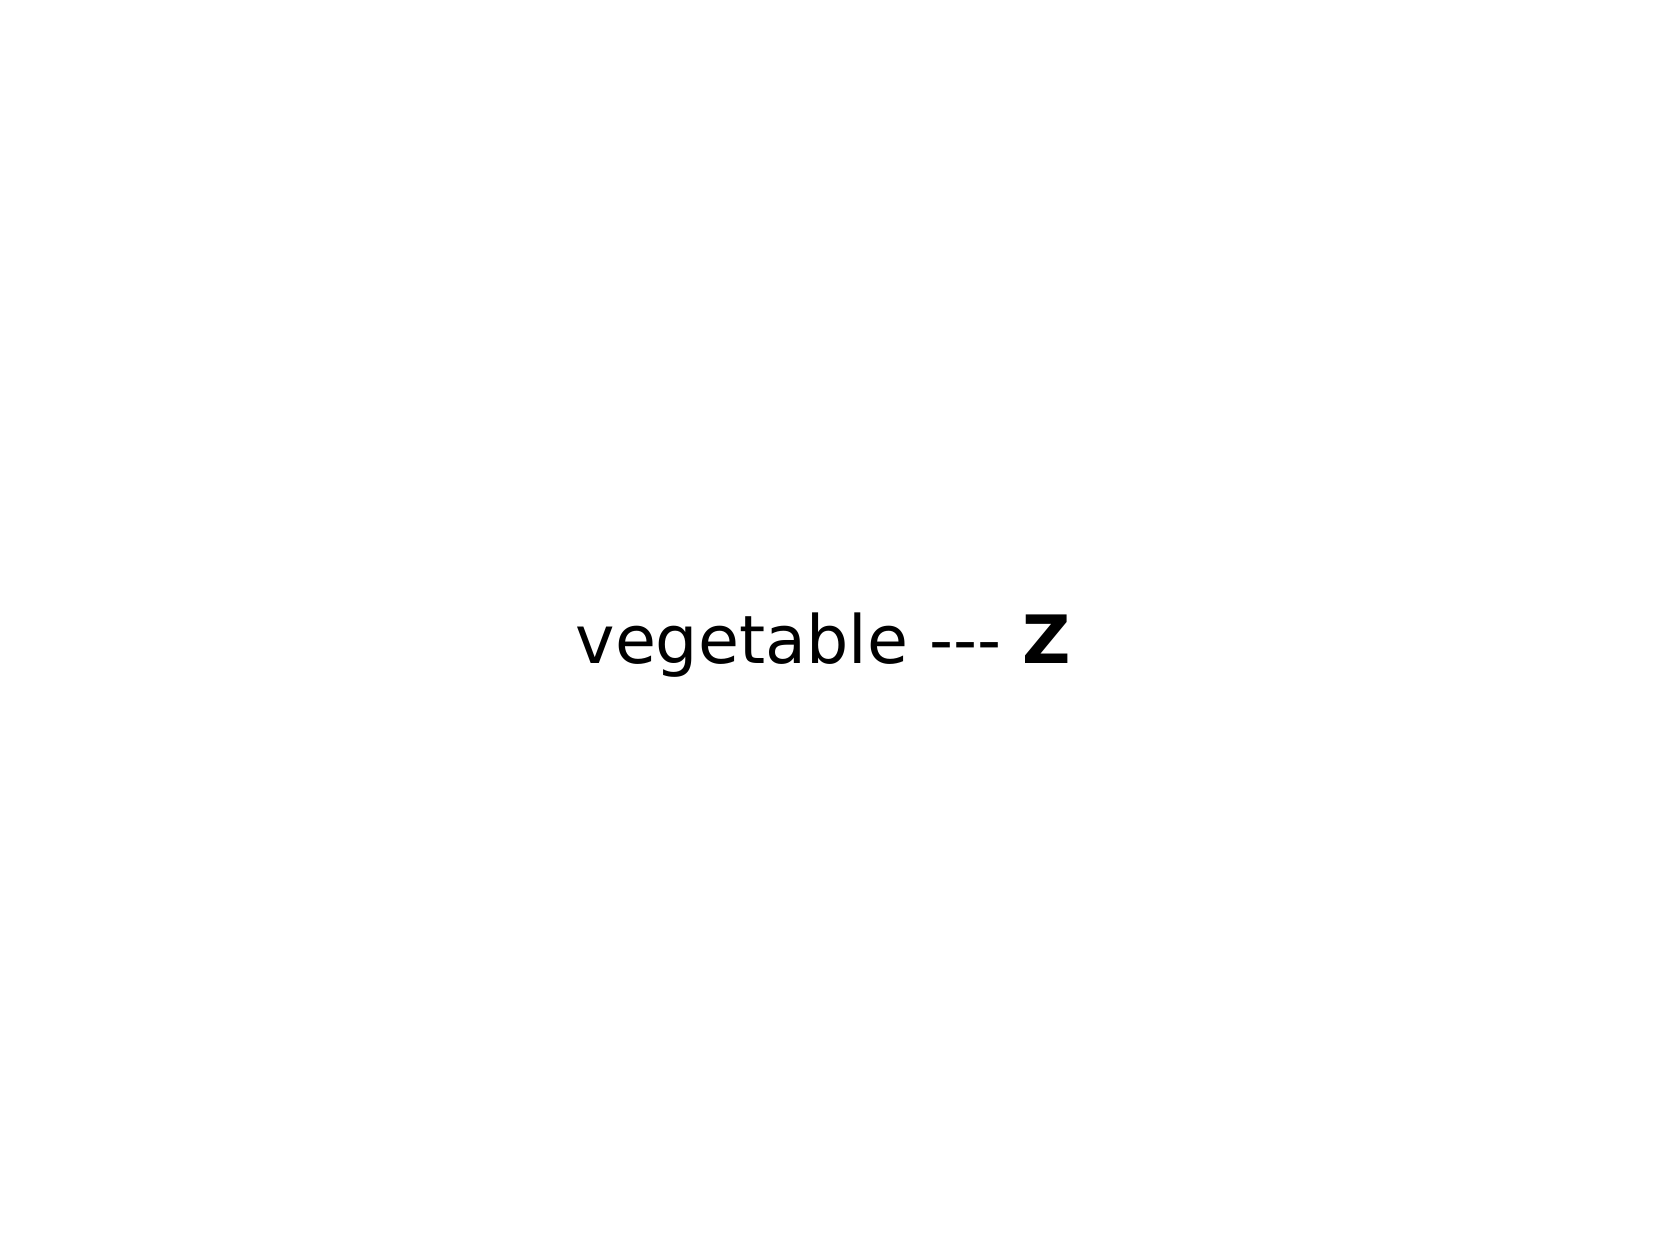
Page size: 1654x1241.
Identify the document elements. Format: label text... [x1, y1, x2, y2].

subtitle vegetable --- Z [82, 290, 1565, 1010]
